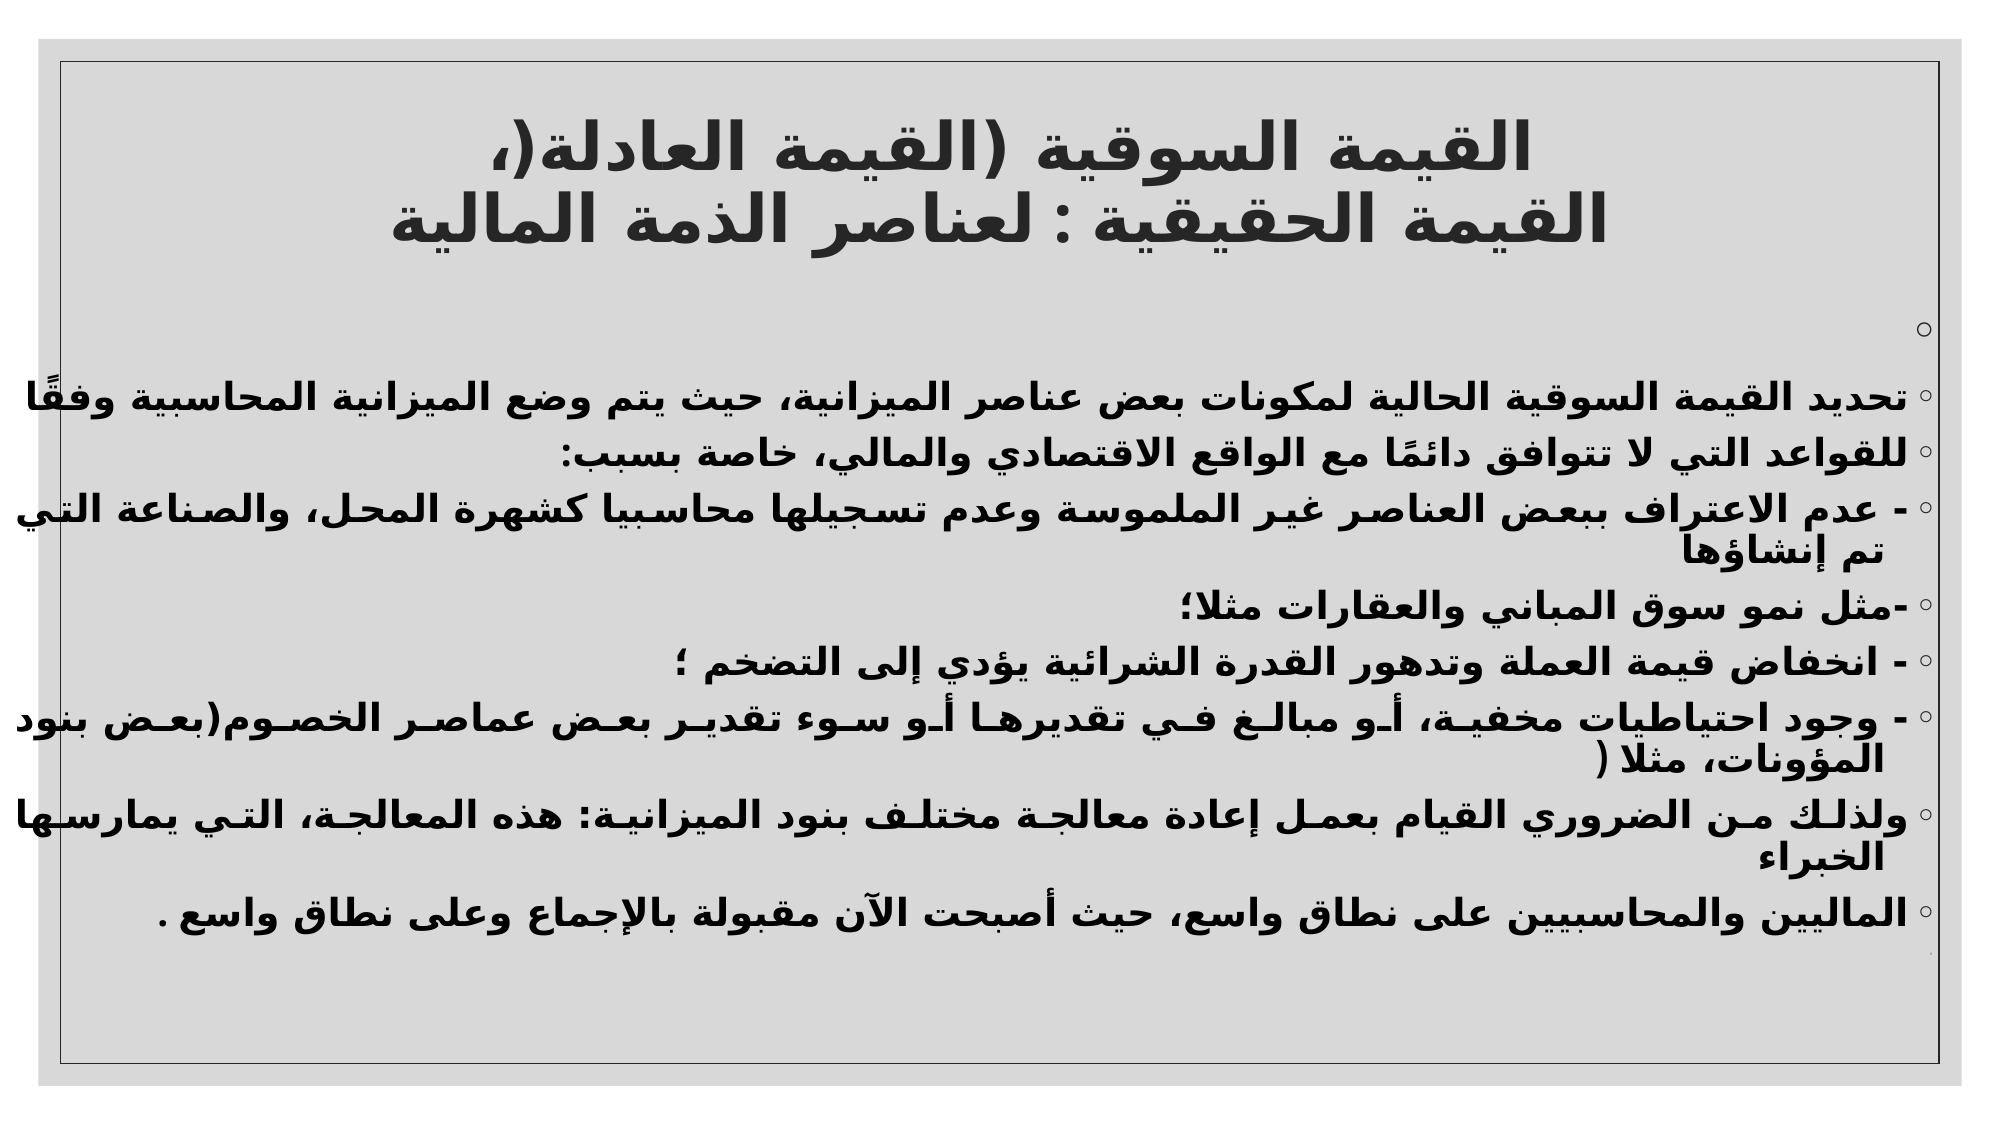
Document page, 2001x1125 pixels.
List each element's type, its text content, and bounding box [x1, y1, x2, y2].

list تحديد القيمة السوقية الحالية لمكونات بعض عناصر الميزانية، حيث يتم وضع الميزانية المحاسبية وفقًا للقواعد التي لا تتوافق دائمًا مع الواقع الاقتصادي والمالي، خاصة بسبب: - عدم الاعتراف ببعض العناصر غير الملموسة وعدم تسجيلها محاسبيا كشهرة المحل، والصناعة التي تم إنشاؤها -مثل نمو سوق المباني والعقارات مثلا؛ - انخفاض قيمة العملة وتدهور القدرة الشرائية يؤدي إلى التضخم ؛ - وجود احتياطيات مخفية، أو مبالغ في تقديرها أو سوء تقدير بعض عماصر الخصوم(بعض بنود المؤونات، مثلا ( ولذلك من الضروري القيام بعمل إعادة معالجة مختلف بنود الميزانية: هذه المعالجة، التي يمارسها الخبراء الماليين والمحاسبيين على نطاق واسع، حيث أصبحت الآن مقبولة بالإجماع وعلى نطاق واسع . [0, 287, 1947, 977]
title القيمة السوقية (القيمة العادلة(، القيمة الحقيقية : لعناصر الذمة المالية [174, 105, 1825, 287]
